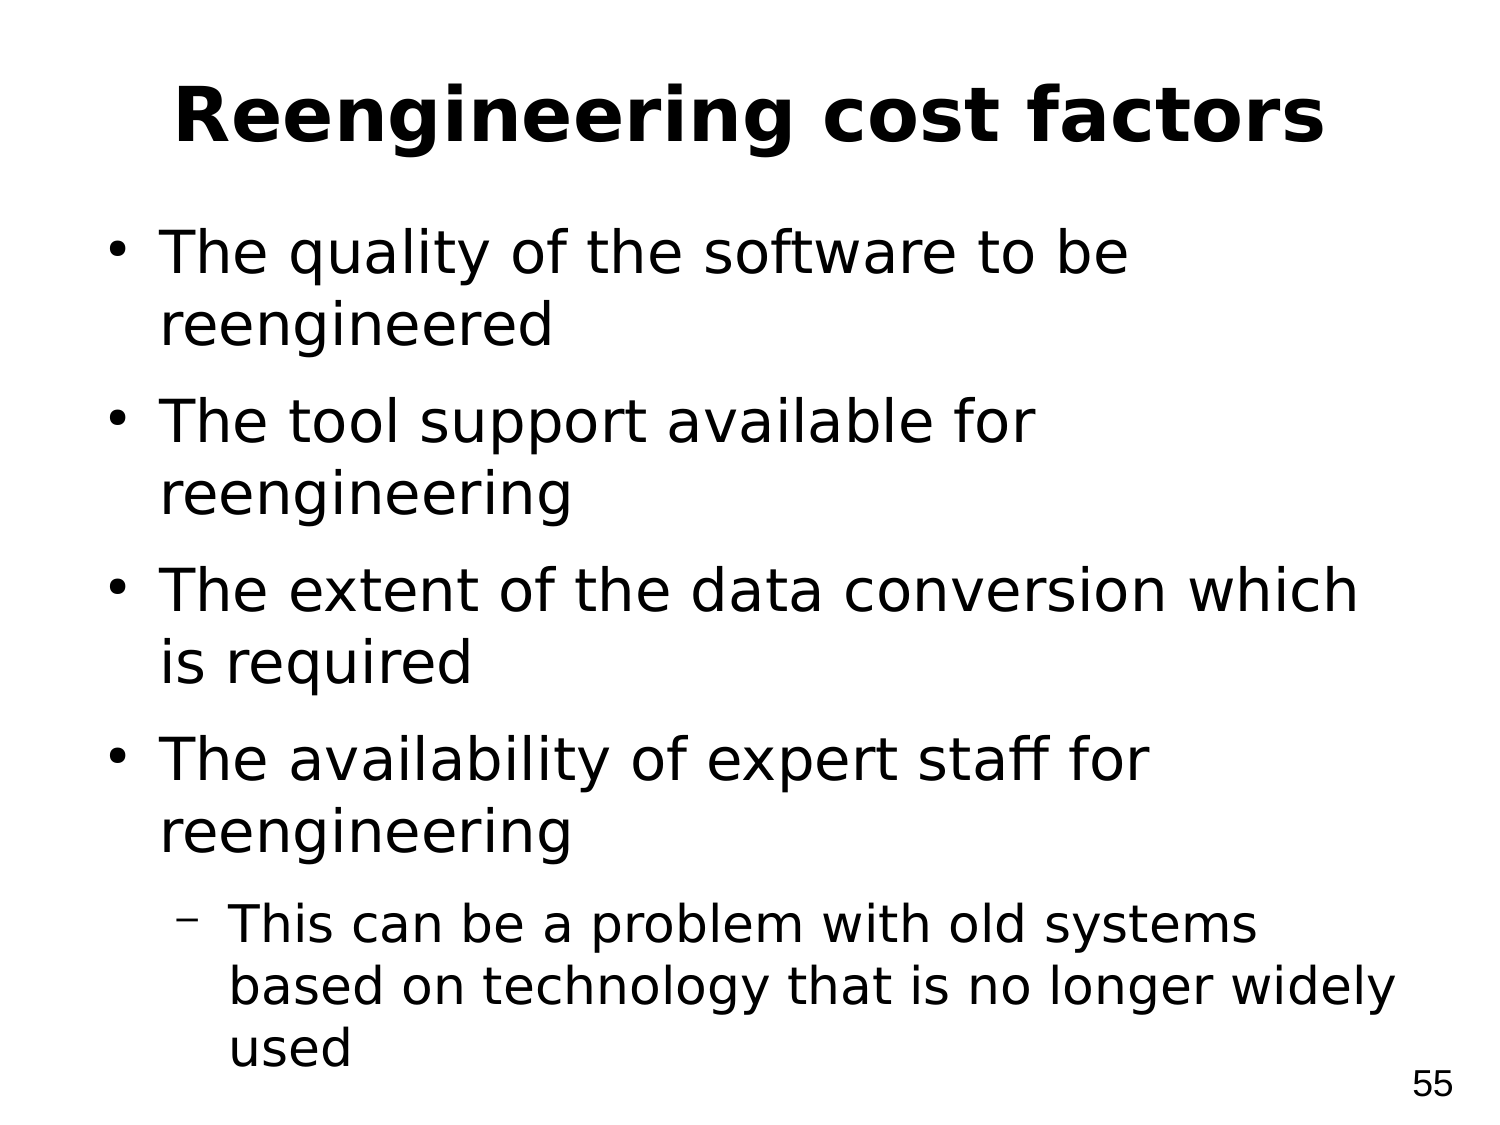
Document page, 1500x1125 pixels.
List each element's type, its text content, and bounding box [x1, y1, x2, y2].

list The quality of the software to be reengineered The tool support available for reengineering The extent of the data conversion which is required The availability of expert staff for reengineering This can be a problem with old systems based on technology that is no longer widely used [75, 206, 1425, 1093]
title Reengineering cost factors [75, 44, 1425, 177]
